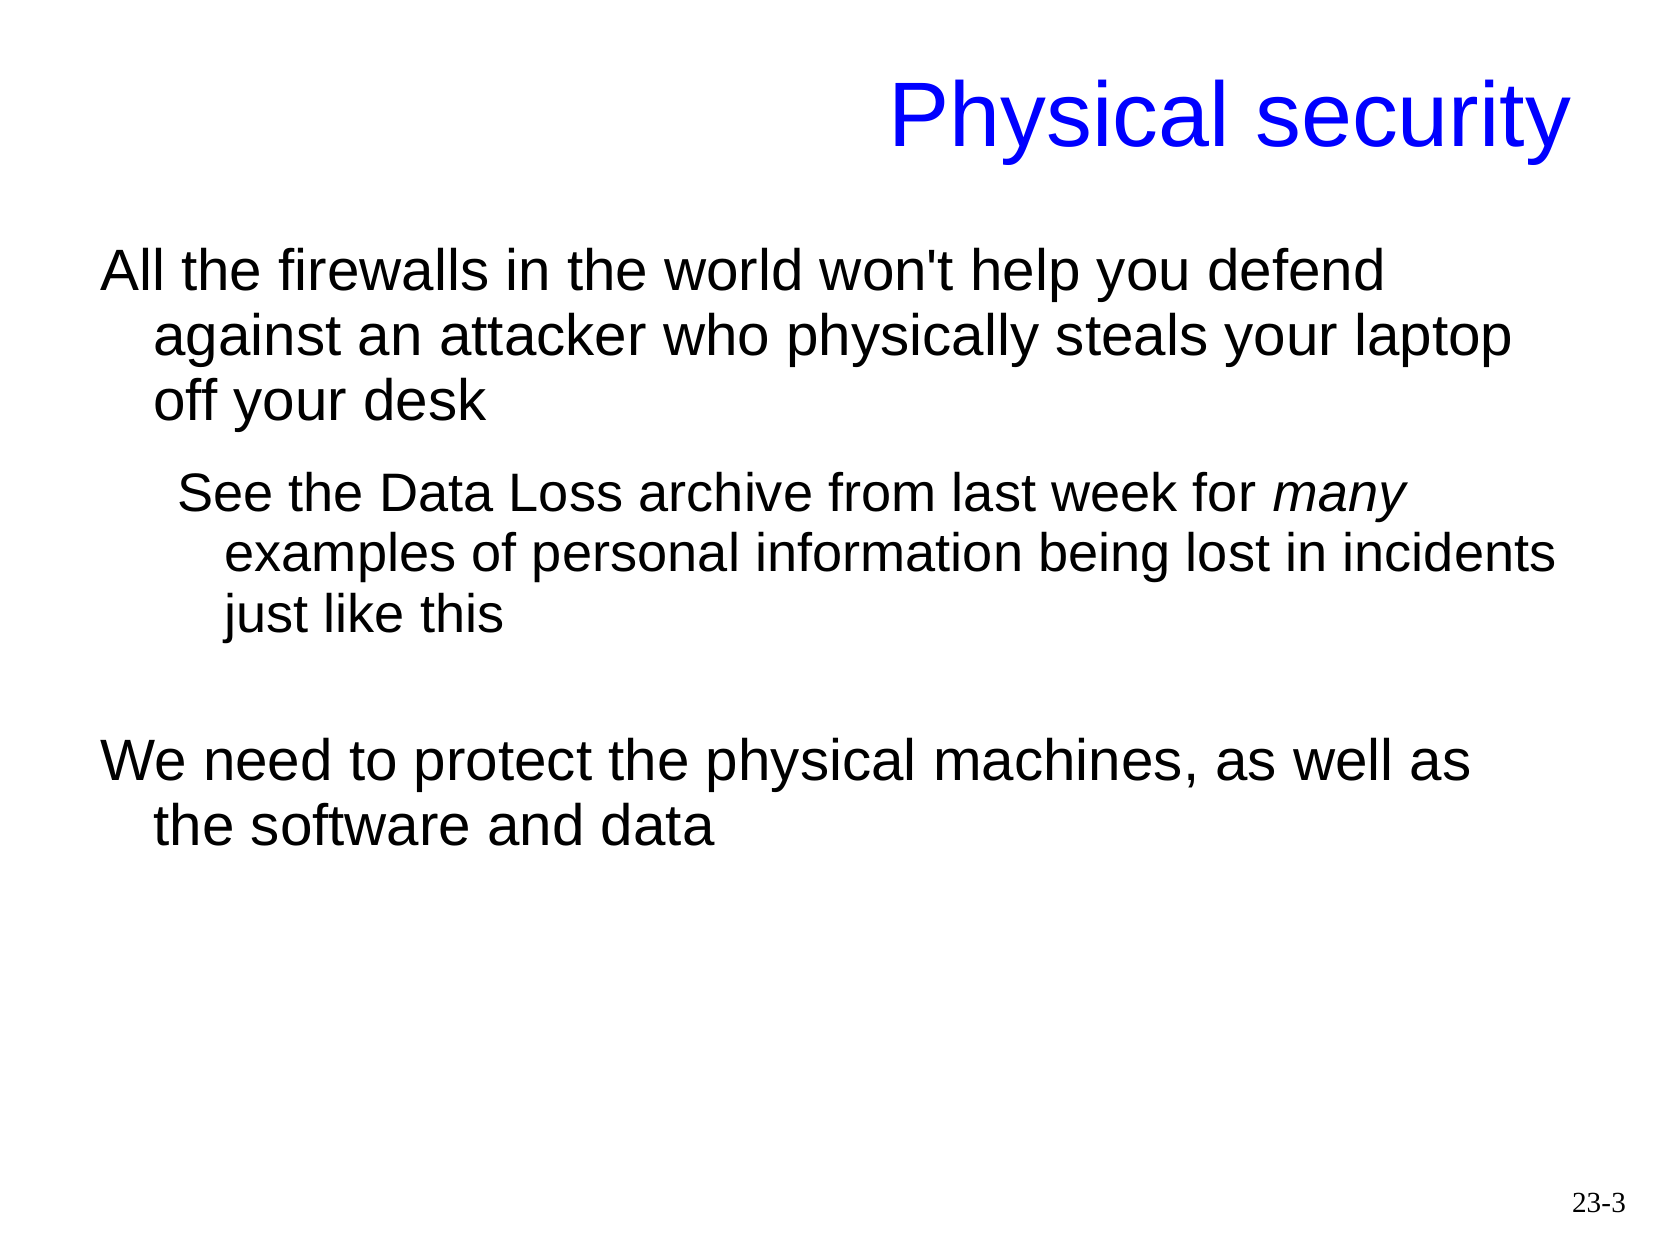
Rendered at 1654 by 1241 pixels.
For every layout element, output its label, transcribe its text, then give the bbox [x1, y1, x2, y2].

title Physical security [84, 18, 1573, 211]
list All the firewalls in the world won't help you defend against an attacker who physically steals your laptop off your desk See the Data Loss archive from last week for many examples of personal information being lost in incidents just like this We need to protect the physical machines, as well as the software and data [82, 237, 1571, 1156]
